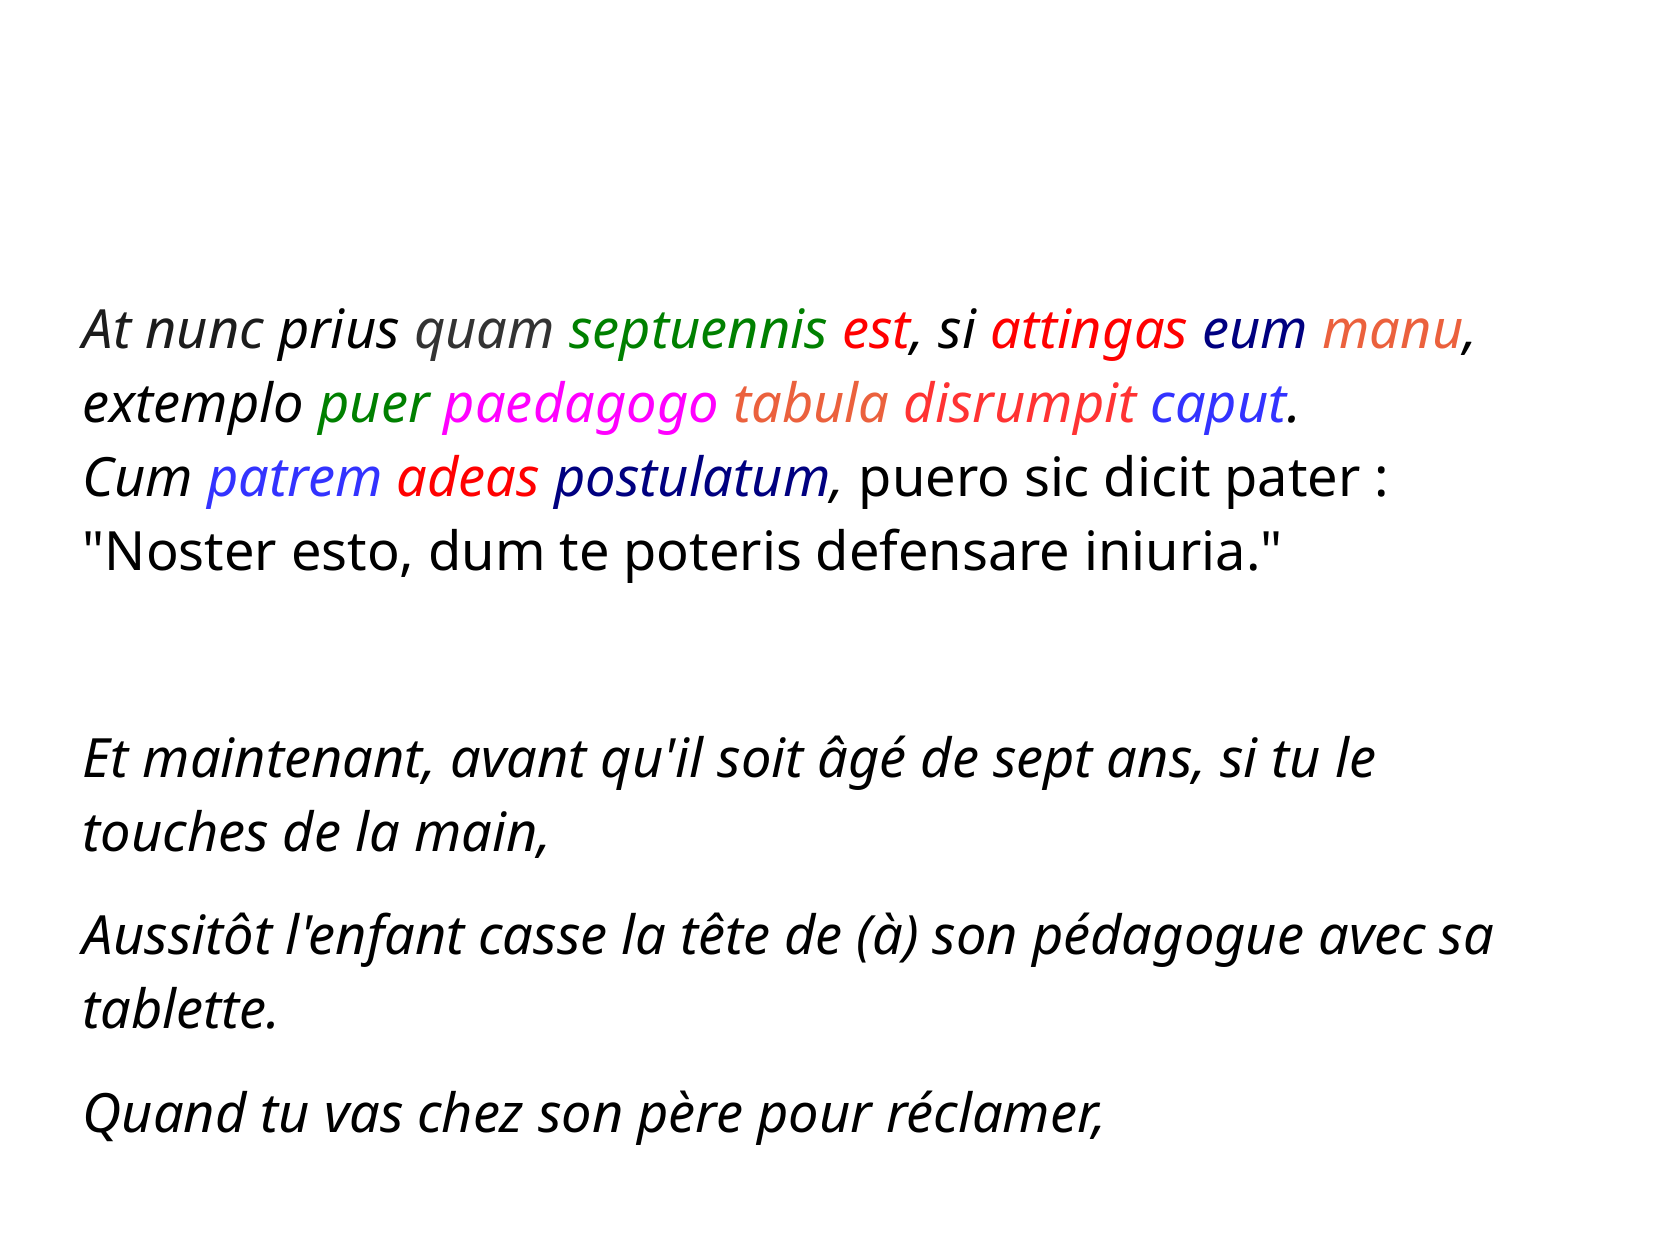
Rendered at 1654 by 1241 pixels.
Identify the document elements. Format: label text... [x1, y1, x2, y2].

list At nunc prius quam septuennis est, si attingas eum manu, extemplo puer paedagogo tabula disrumpit caput. Cum patrem adeas postulatum, puero sic dicit pater : "Noster esto, dum te poteris defensare iniuria." Et maintenant, avant qu'il soit âgé de sept ans, si tu le touches de la main, Aussitôt l'enfant casse la tête de (à) son pédagogue avec sa tablette. Quand tu vas chez son père pour réclamer, [82, 290, 1571, 1132]
